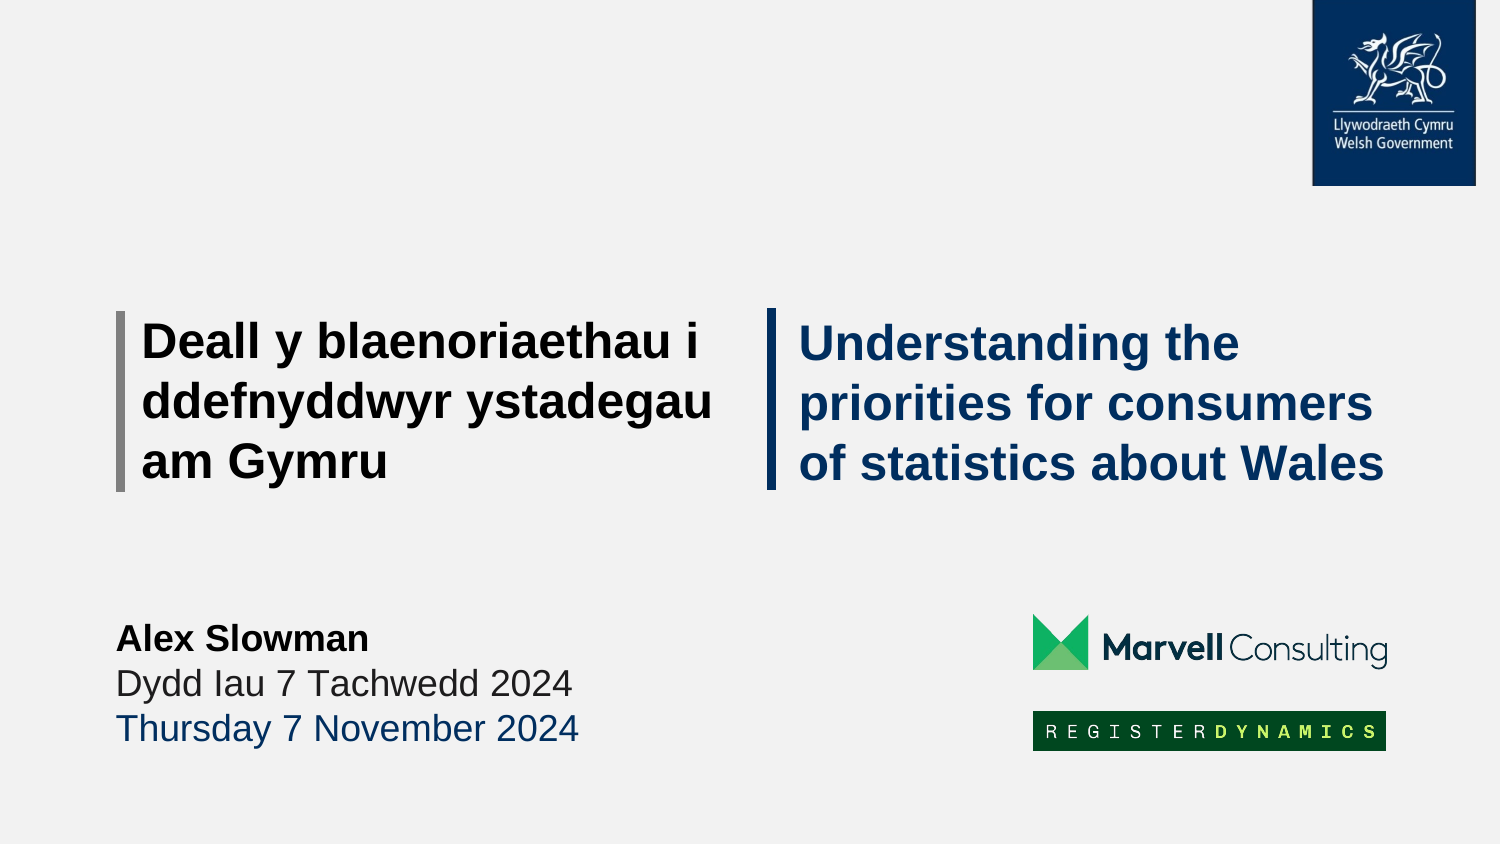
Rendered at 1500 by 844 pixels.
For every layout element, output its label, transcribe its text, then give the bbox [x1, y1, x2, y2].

text_box Understanding the priorities for consumers of statistics about Wales [798, 310, 1387, 554]
text_box Alex Slowman Dydd Iau 7 Tachwedd 2024 Thursday 7 November 2024 [115, 614, 1092, 751]
picture [1092, 614, 1387, 670]
text_box Deall y blaenoriaethau i ddefnyddwyr ystadegau am Gymru [141, 308, 729, 369]
text_box [767, 308, 776, 490]
text_box [116, 311, 125, 492]
picture [1092, 711, 1387, 751]
